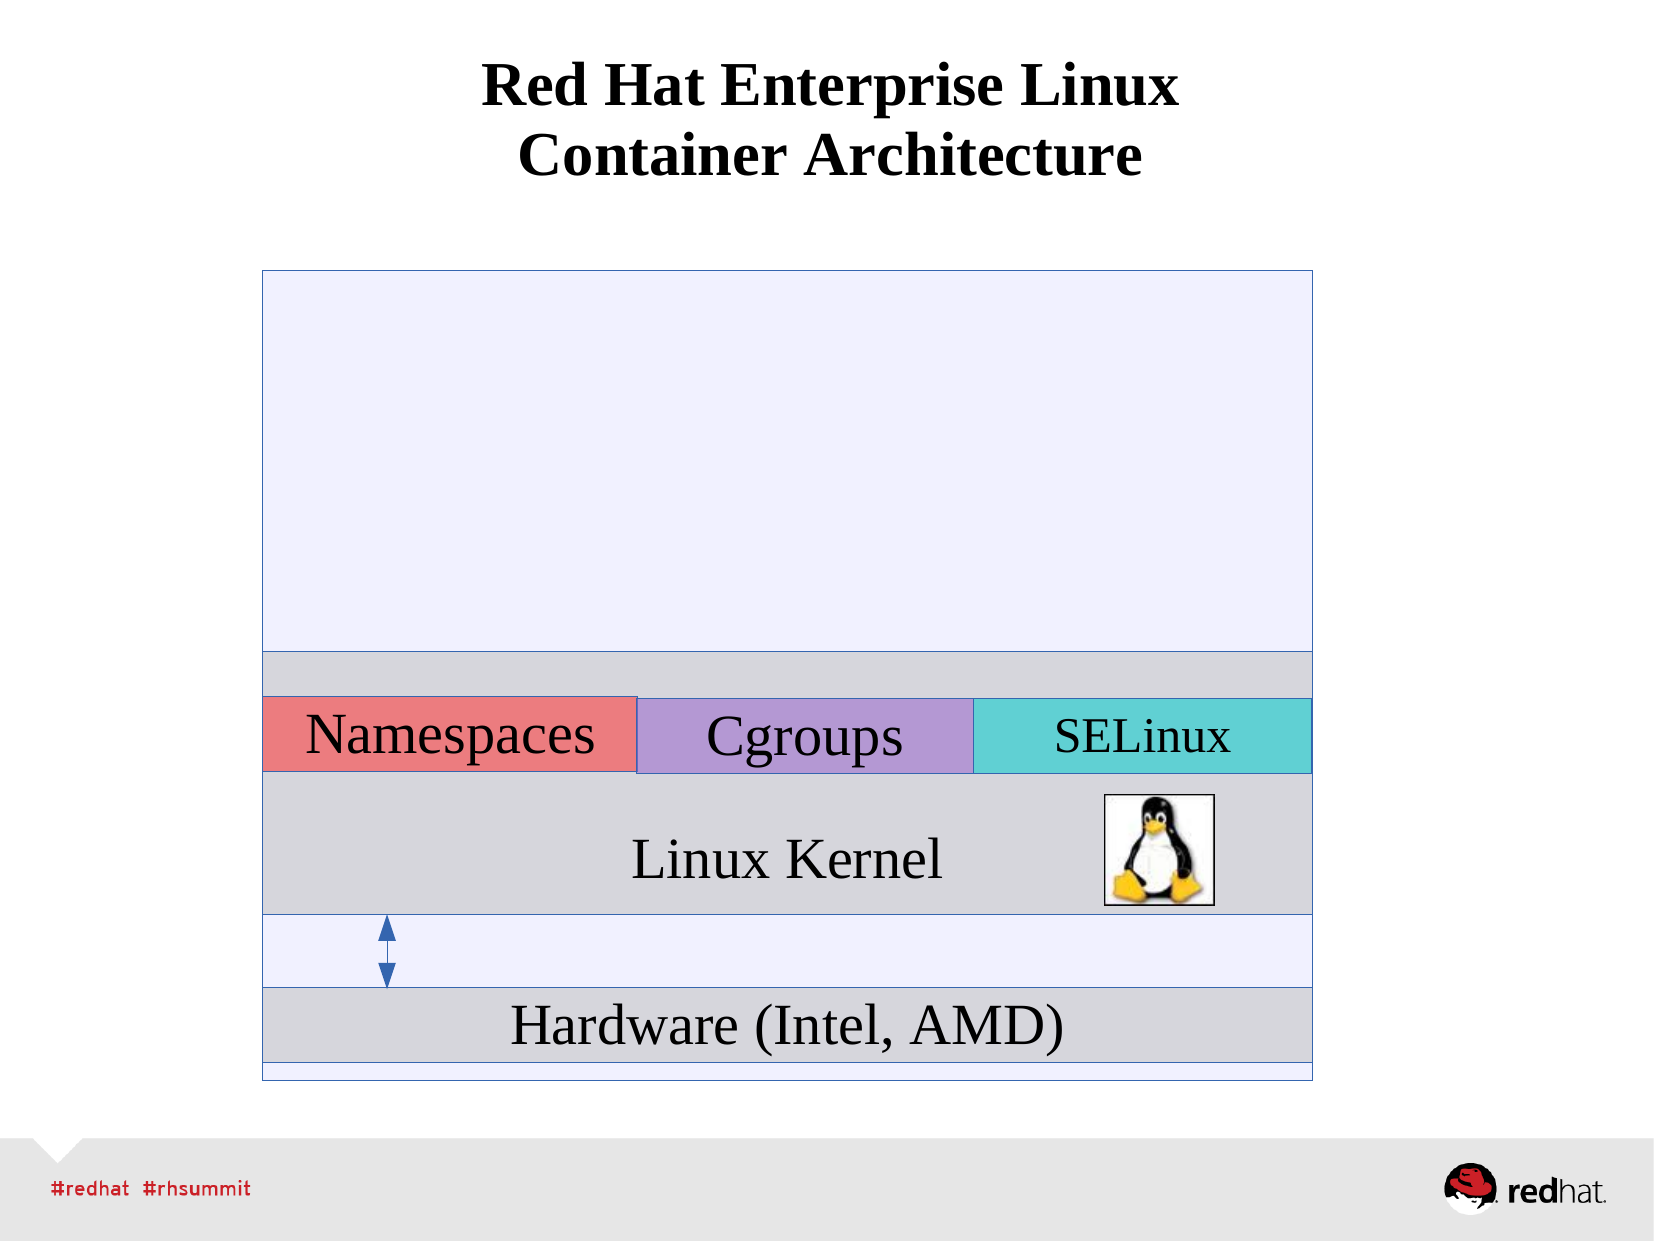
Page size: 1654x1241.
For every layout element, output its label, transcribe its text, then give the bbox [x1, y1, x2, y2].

text_box Cgroups [636, 698, 973, 774]
text_box [262, 1063, 1313, 1081]
text_box [388, 915, 1313, 987]
text_box [262, 270, 1313, 651]
text_box Linux Kernel [262, 651, 1313, 915]
text_box Hardware (Intel, AMD) [262, 987, 1313, 1063]
text_box [262, 915, 387, 987]
title Red Hat Enterprise Linux Container Architecture [86, 25, 1576, 214]
text_box SELinux [973, 698, 1312, 774]
picture [0, 0, 1654, 1241]
text_box Namespaces [262, 696, 638, 772]
